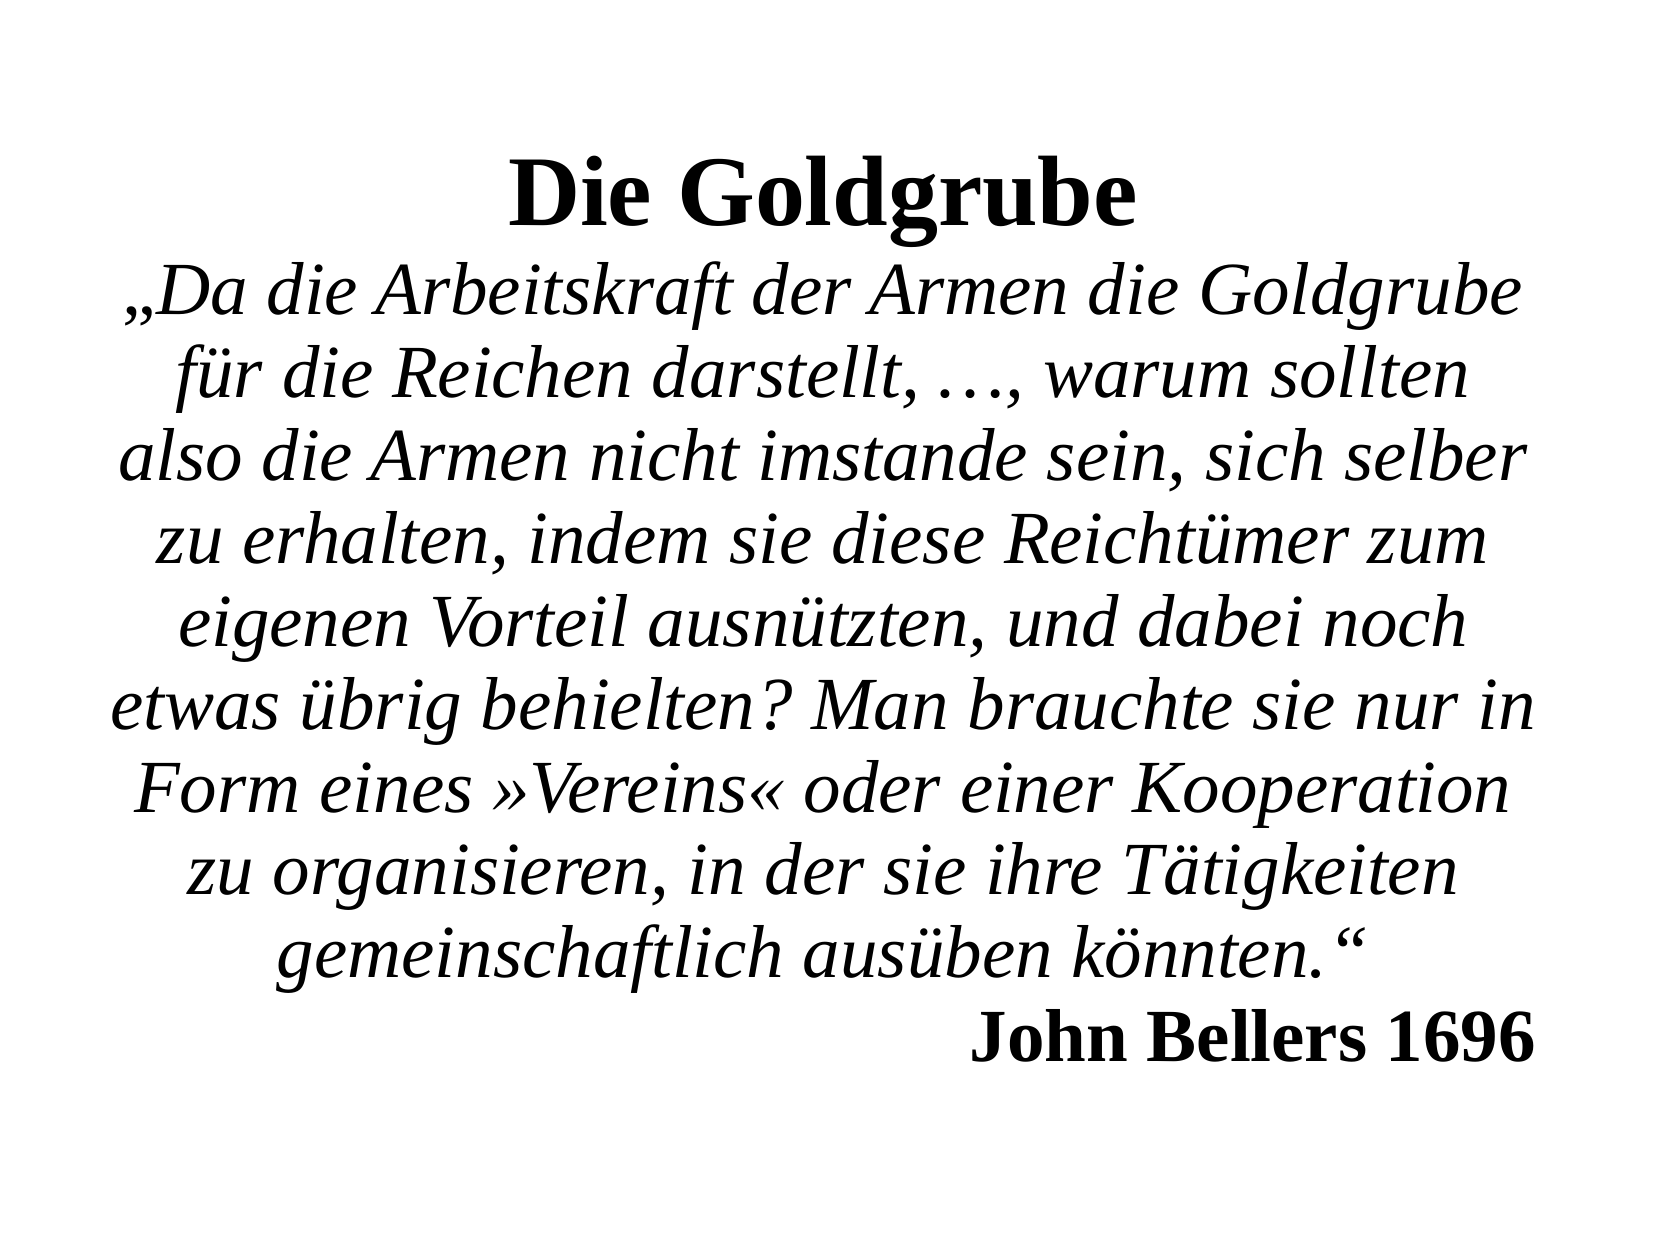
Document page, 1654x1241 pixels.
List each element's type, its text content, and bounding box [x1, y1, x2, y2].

text_box Die Goldgrube „Da die Arbeitskraft der Armen die Goldgrube für die Reichen darstellt, …, warum sollten also die Armen nicht imstande sein, sich selber zu erhalten, indem sie diese Reichtümer zum eigenen Vorteil ausnützten, und dabei noch etwas übrig behielten? Man brauchte sie nur in Form eines »Vereins« oder einer Kooperation zu organisieren, in der sie ihre Tätigkeiten gemeinschaftlich ausüben könnten.“ John Bellers 1696 [95, 87, 1562, 1085]
